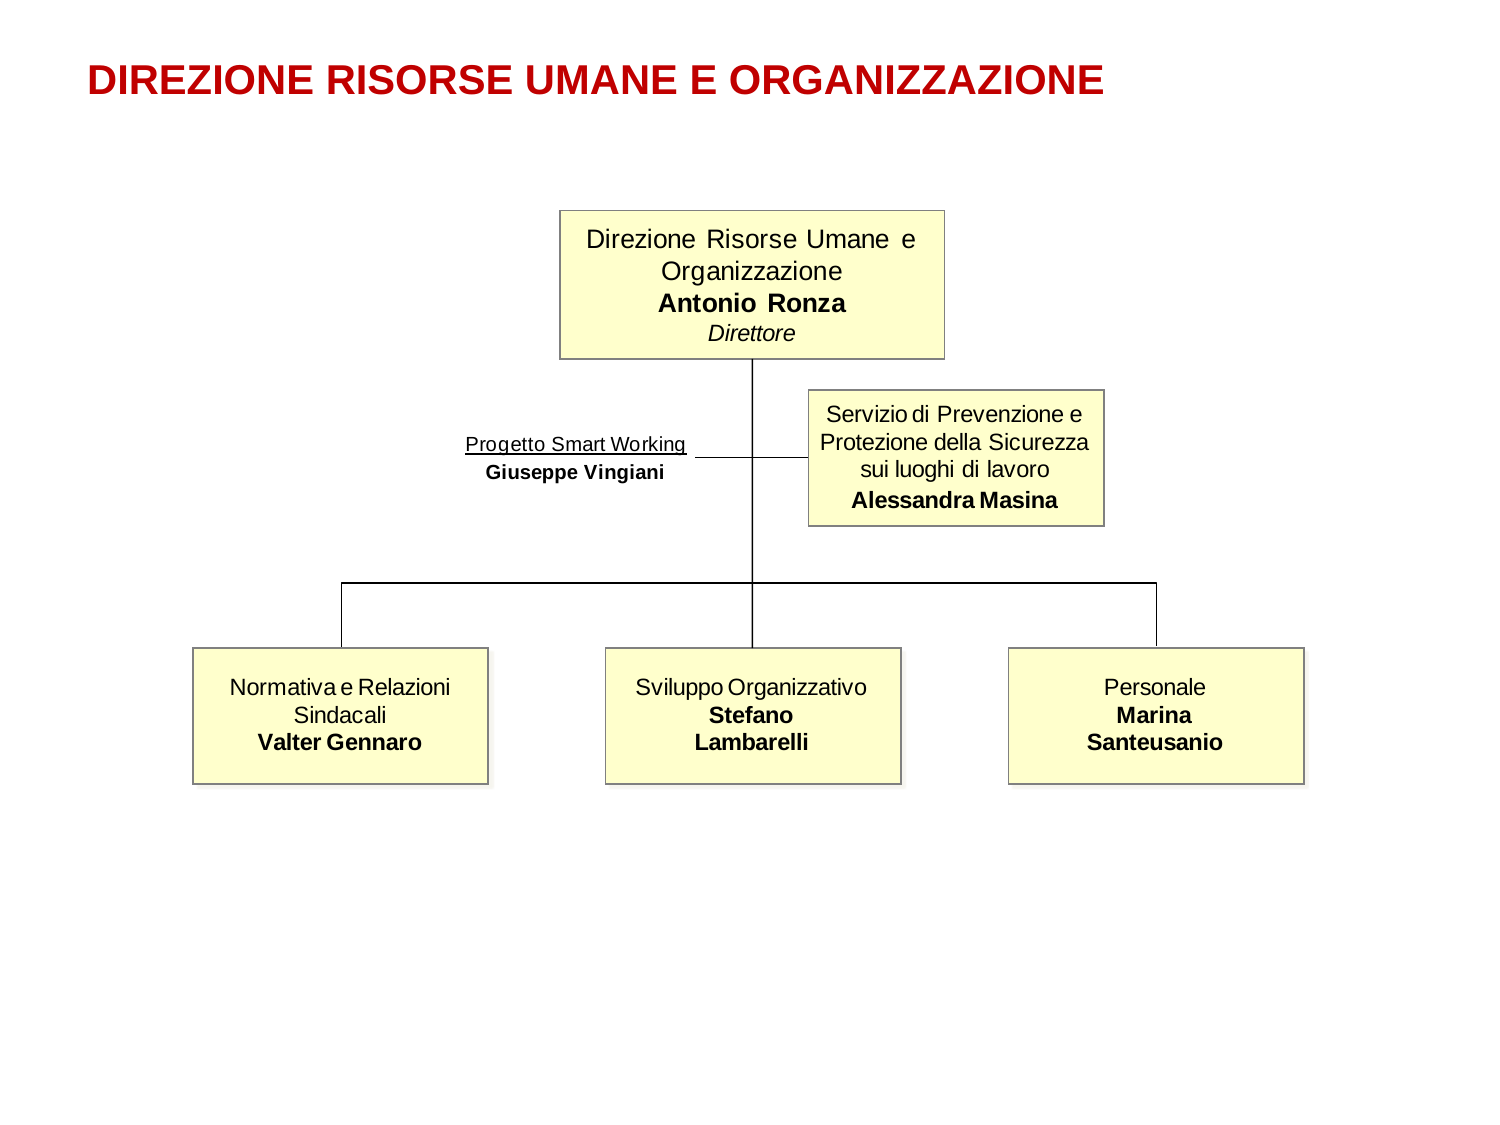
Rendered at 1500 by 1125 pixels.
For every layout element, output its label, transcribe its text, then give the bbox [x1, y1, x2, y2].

picture [190, 208, 1310, 790]
title DIREZIONE RISORSE UMANE E ORGANIZZAZIONE [72, 45, 1462, 128]
